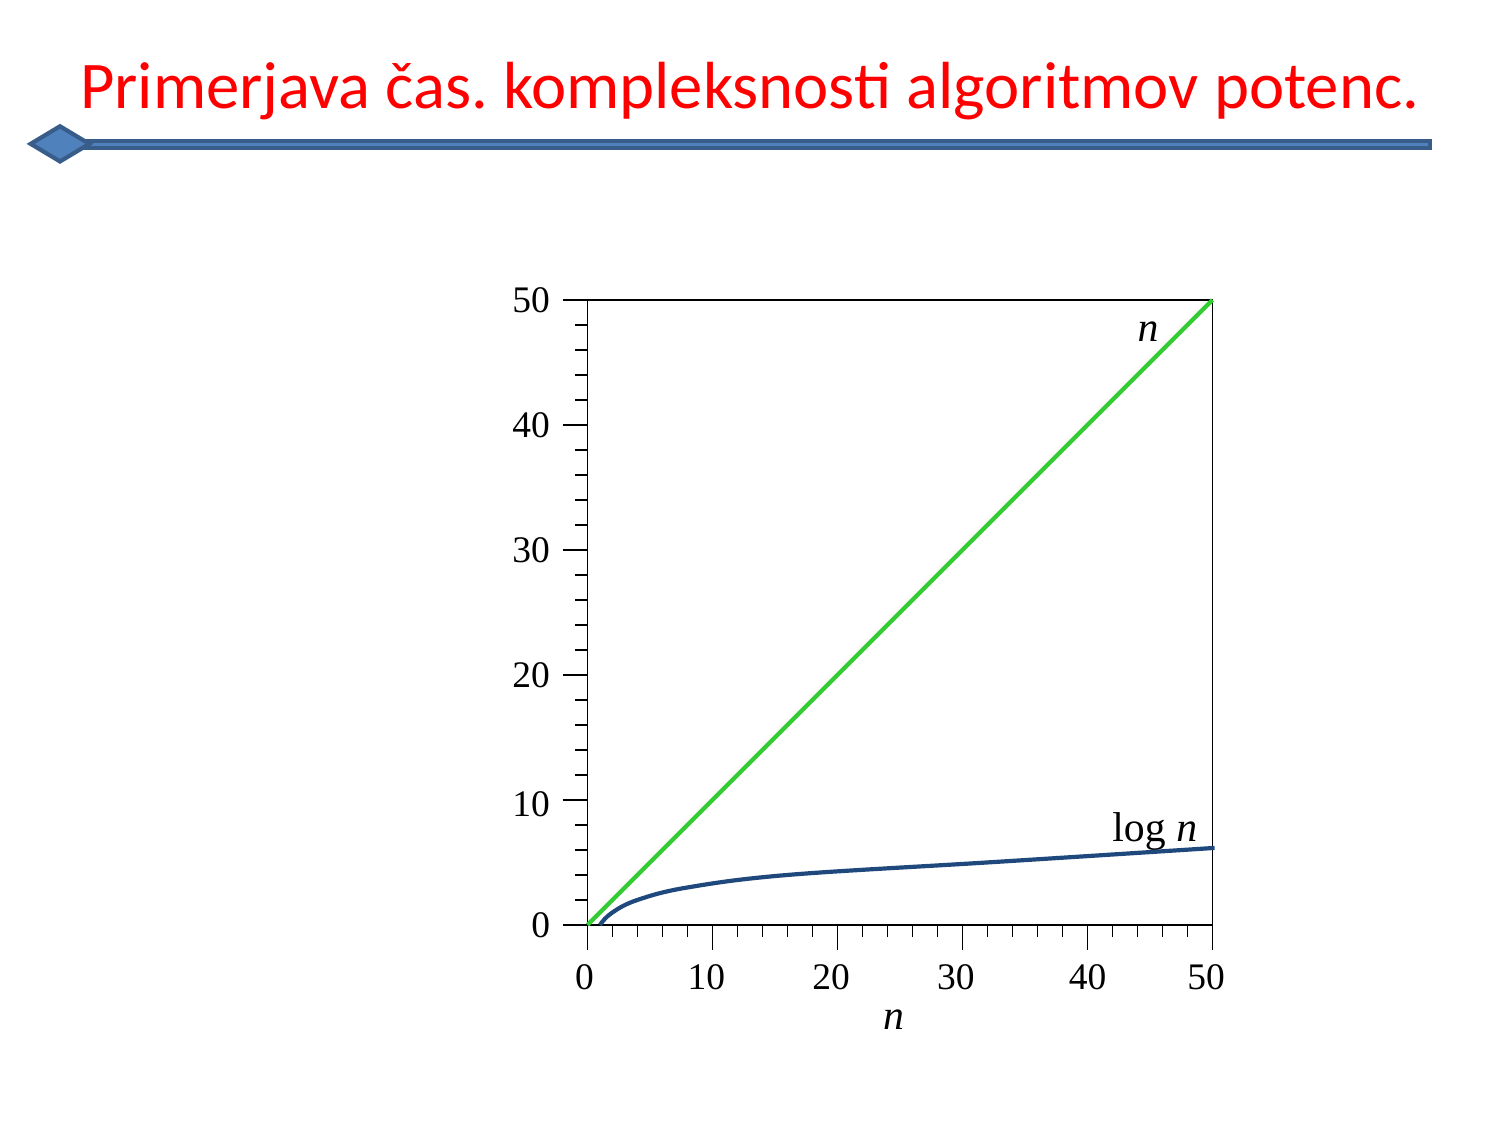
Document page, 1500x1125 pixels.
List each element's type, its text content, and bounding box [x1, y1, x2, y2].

text_box 0 [531, 899, 551, 946]
text_box 40 [512, 399, 550, 445]
text_box [604, 851, 1213, 925]
text_box 20 [812, 952, 850, 998]
text_box 0 [574, 952, 594, 998]
text_box log n [1112, 800, 1213, 851]
text_box 50 [512, 274, 550, 321]
text_box [1175, 299, 1209, 333]
title Primerjava čas. kompleksnosti algoritmov potenc. [0, 23, 1500, 141]
text_box 10 [687, 952, 726, 998]
text_box 30 [936, 952, 975, 998]
text_box 30 [512, 524, 550, 571]
text_box n [874, 987, 913, 1038]
text_box [592, 304, 1213, 925]
text_box 40 [1068, 952, 1107, 998]
text_box 10 [512, 778, 550, 824]
text_box 20 [512, 649, 550, 695]
text_box [587, 299, 1157, 921]
text_box 50 [1187, 952, 1225, 998]
text_box n [1137, 299, 1175, 351]
